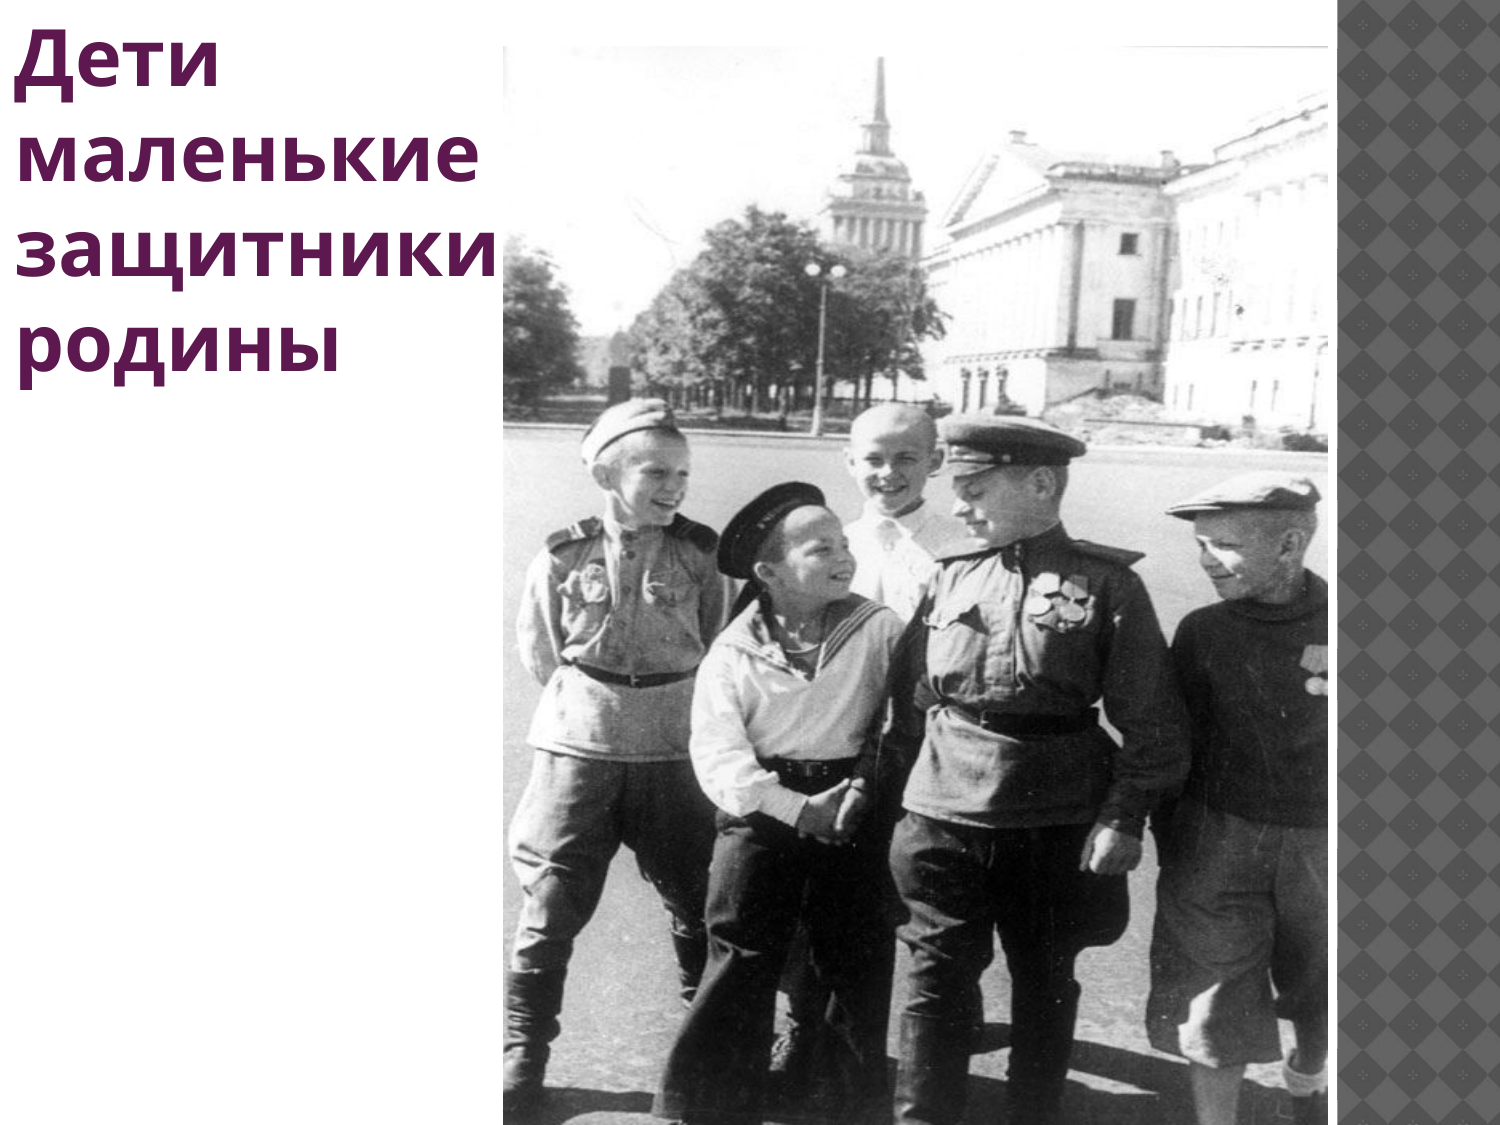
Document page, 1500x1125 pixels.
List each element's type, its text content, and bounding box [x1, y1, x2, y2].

picture [503, 46, 1328, 1125]
title Дети маленькие защитники родины [0, 0, 516, 411]
